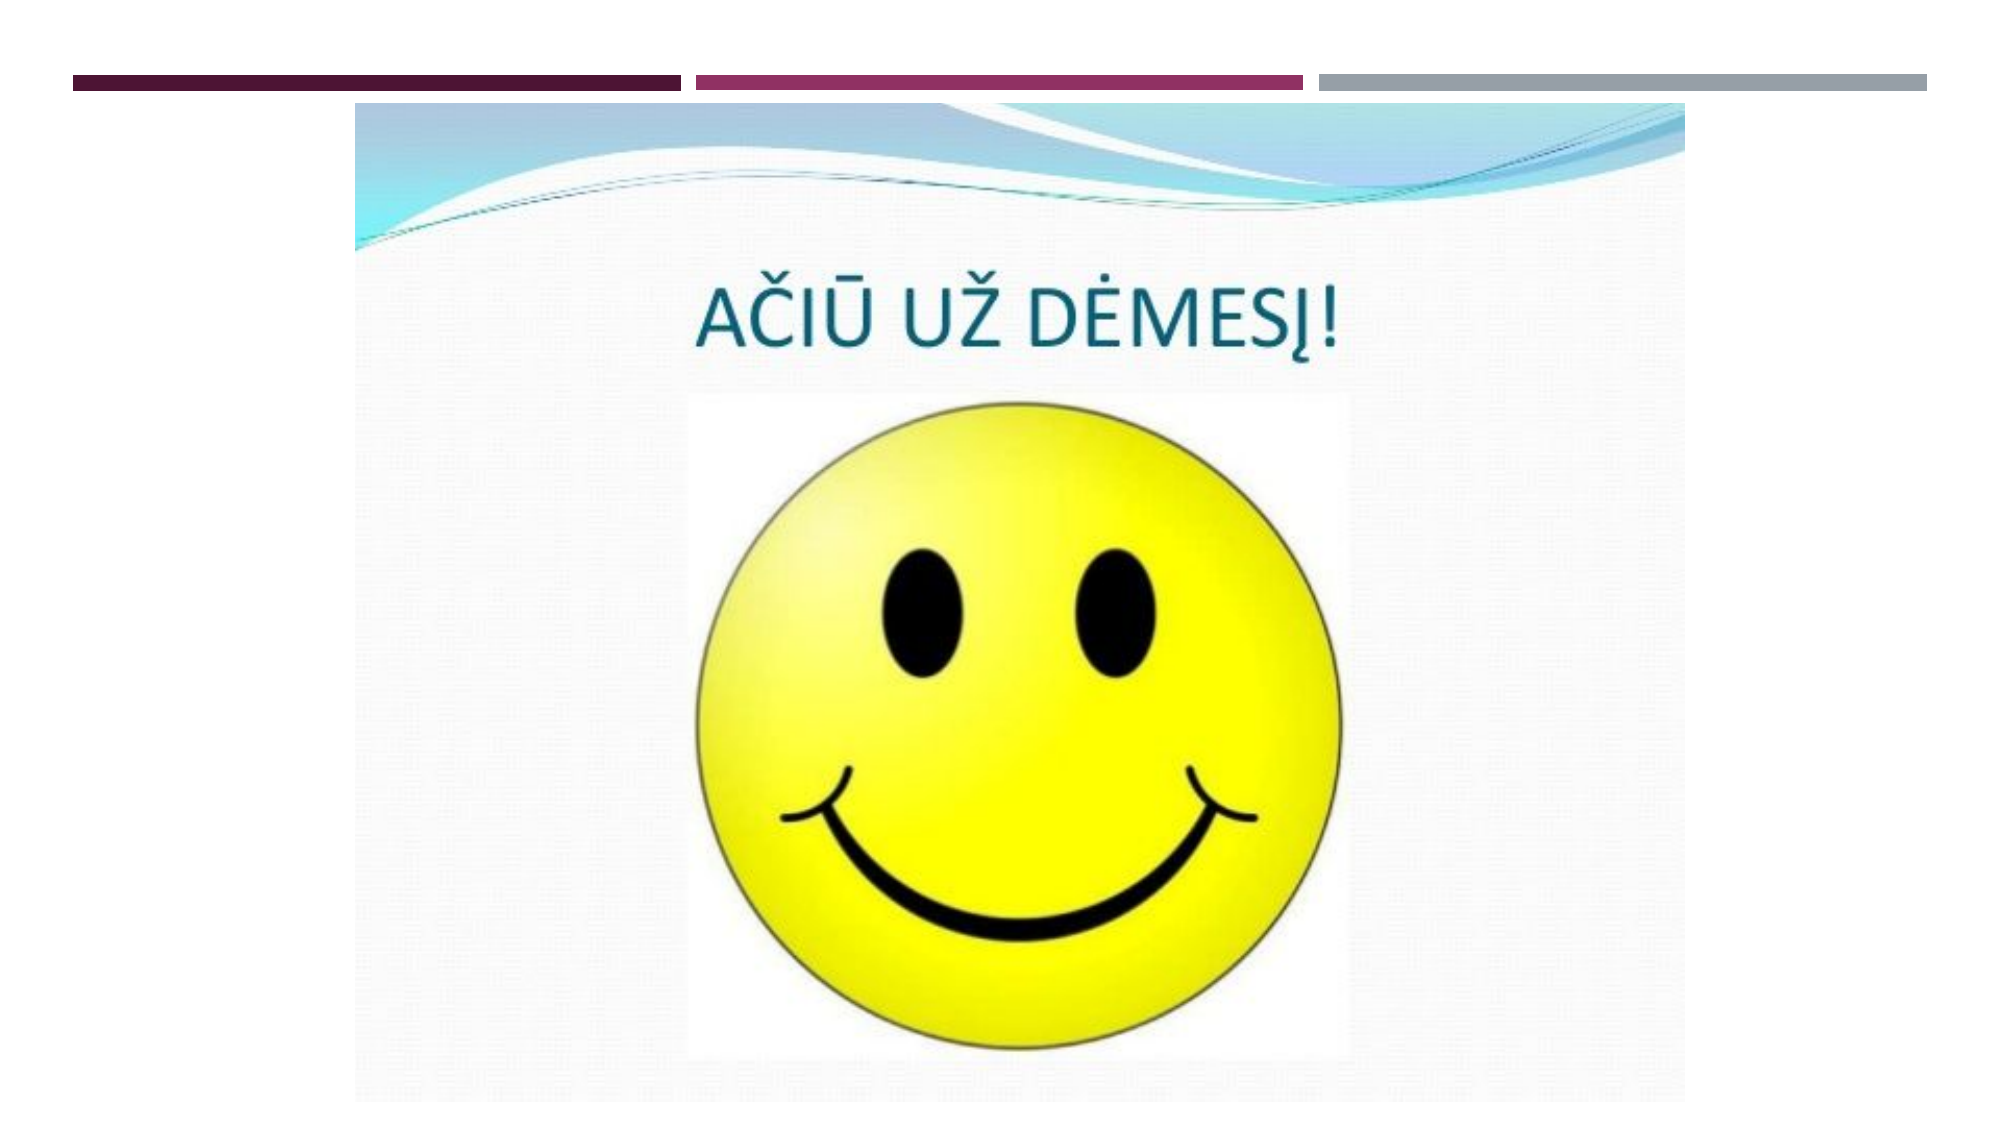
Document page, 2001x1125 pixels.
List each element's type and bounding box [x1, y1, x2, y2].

picture [355, 103, 1685, 1102]
